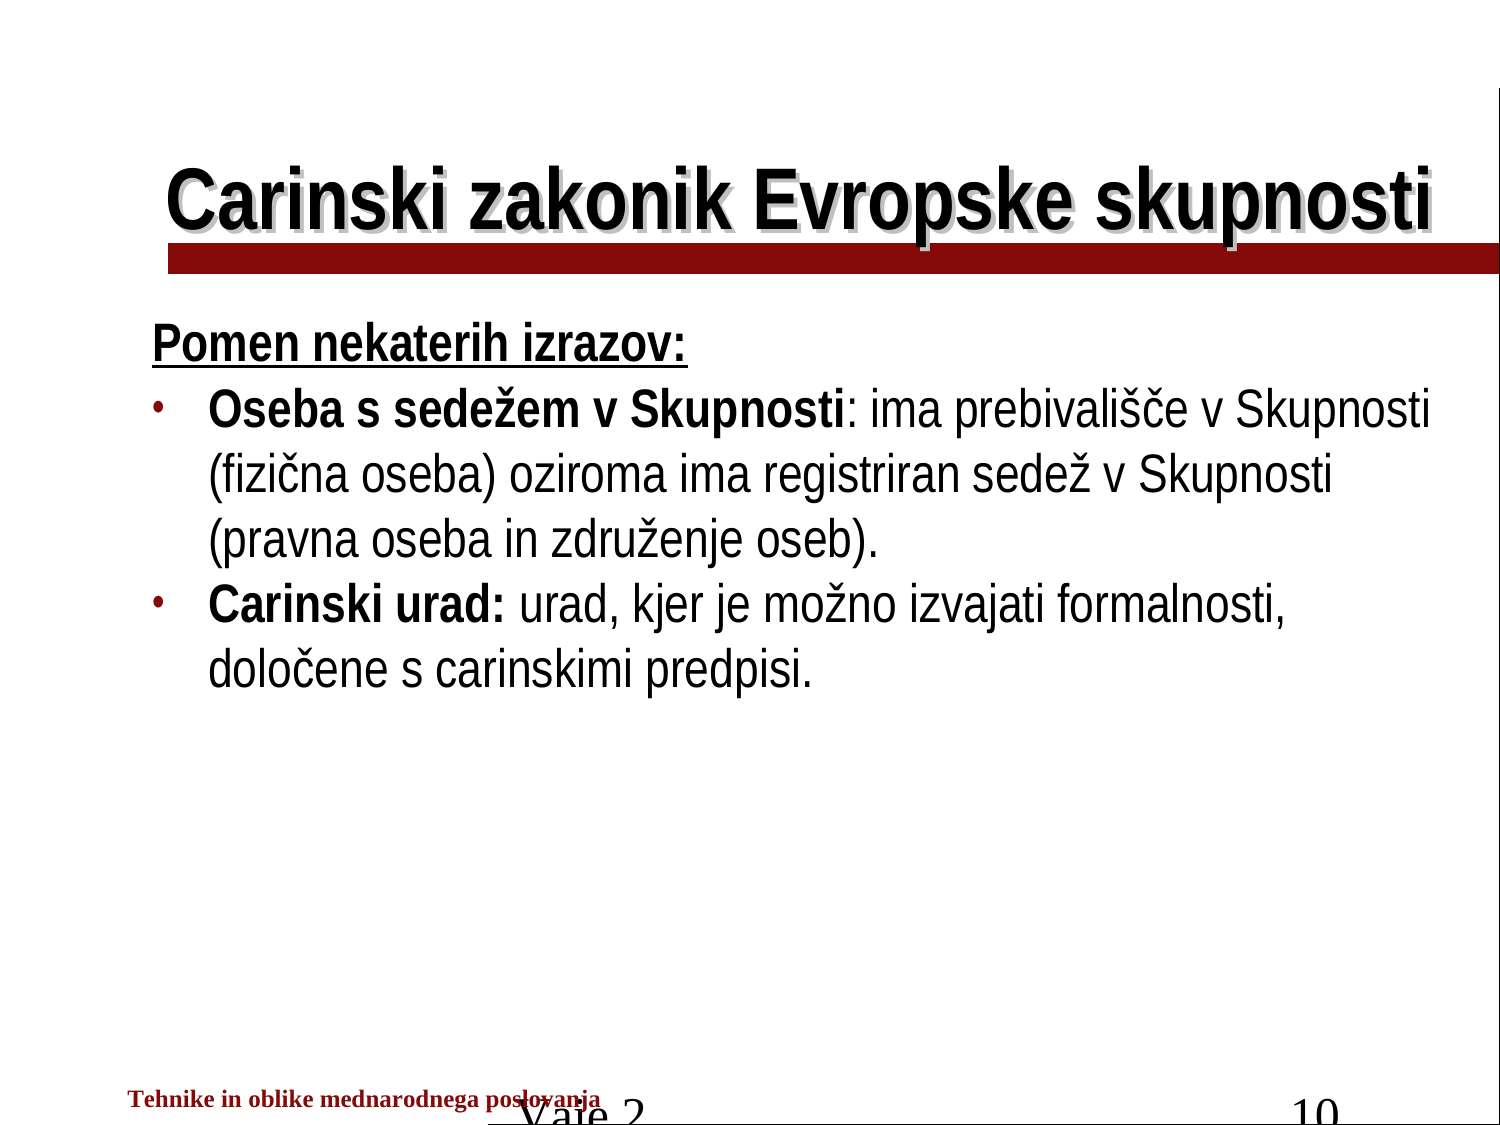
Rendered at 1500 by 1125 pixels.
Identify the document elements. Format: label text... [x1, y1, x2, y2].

title Carinski zakonik Evropske skupnosti [125, 119, 1476, 270]
list Pomen nekaterih izrazov: Oseba s sedežem v Skupnosti: ima prebivališče v Skupnosti (fizična oseba) oziroma ima registriran sedež v Skupnosti (pravna oseba in združenje oseb). Carinski urad: urad, kjer je možno izvajati formalnosti, določene s carinskimi predpisi. [137, 299, 1463, 976]
